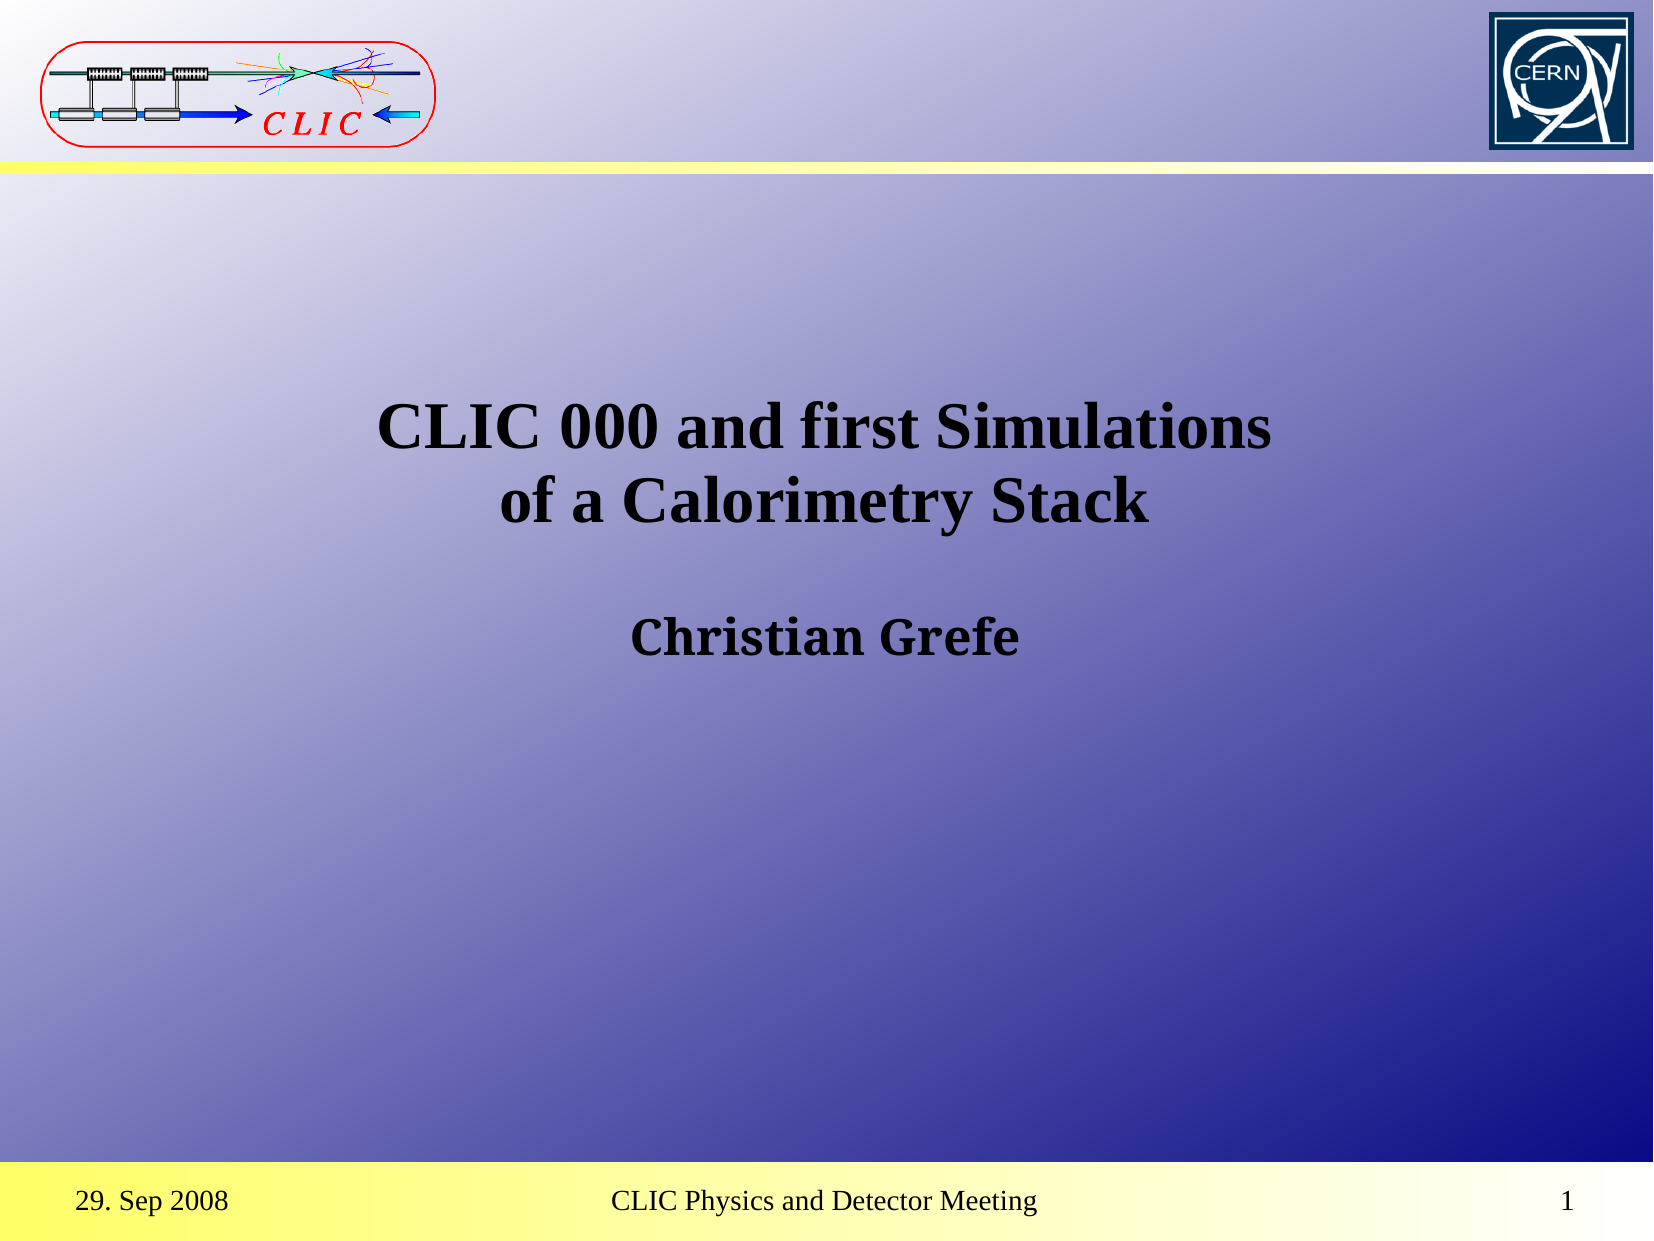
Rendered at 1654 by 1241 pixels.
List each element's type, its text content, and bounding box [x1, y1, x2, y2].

picture [37, 37, 438, 150]
text_box Christian Grefe [75, 594, 1576, 672]
picture [1489, 12, 1634, 150]
title CLIC 000 and first Simulations of a Calorimetry Stack [75, 388, 1576, 537]
